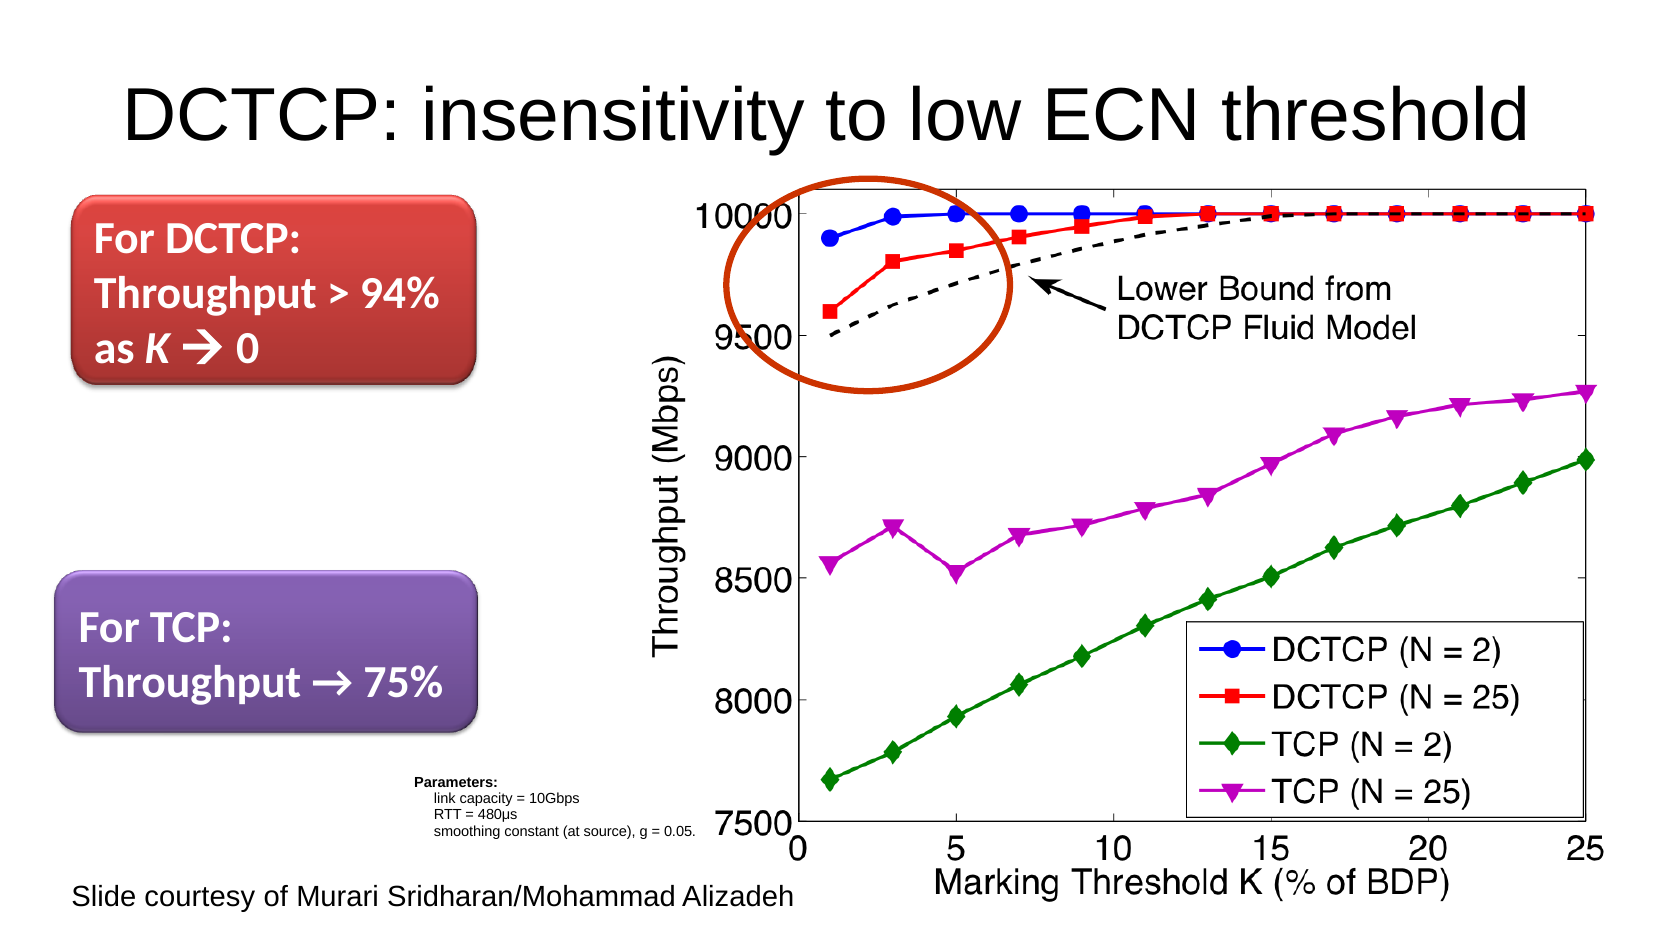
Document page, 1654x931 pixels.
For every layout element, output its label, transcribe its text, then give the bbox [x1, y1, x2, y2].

list Parameters: link capacity = 10Gbps RTT = 480μs smoothing constant (at source), g = 0.05. [399, 766, 1453, 847]
picture [730, 193, 1006, 388]
title DCTCP: insensitivity to low ECN threshold [809, 182, 928, 193]
picture [48, 566, 484, 741]
picture [644, 131, 1654, 907]
title DCTCP: insensitivity to low ECN threshold [82, 37, 1571, 193]
text_box For TCP: Throughput → 75% [63, 578, 468, 725]
text_box For DCTCP: Throughput > 94% as K  0 [79, 205, 469, 375]
picture [64, 190, 483, 396]
text_box Slide courtesy of Murari Sridharan/Mohammad Alizadeh [56, 872, 807, 920]
